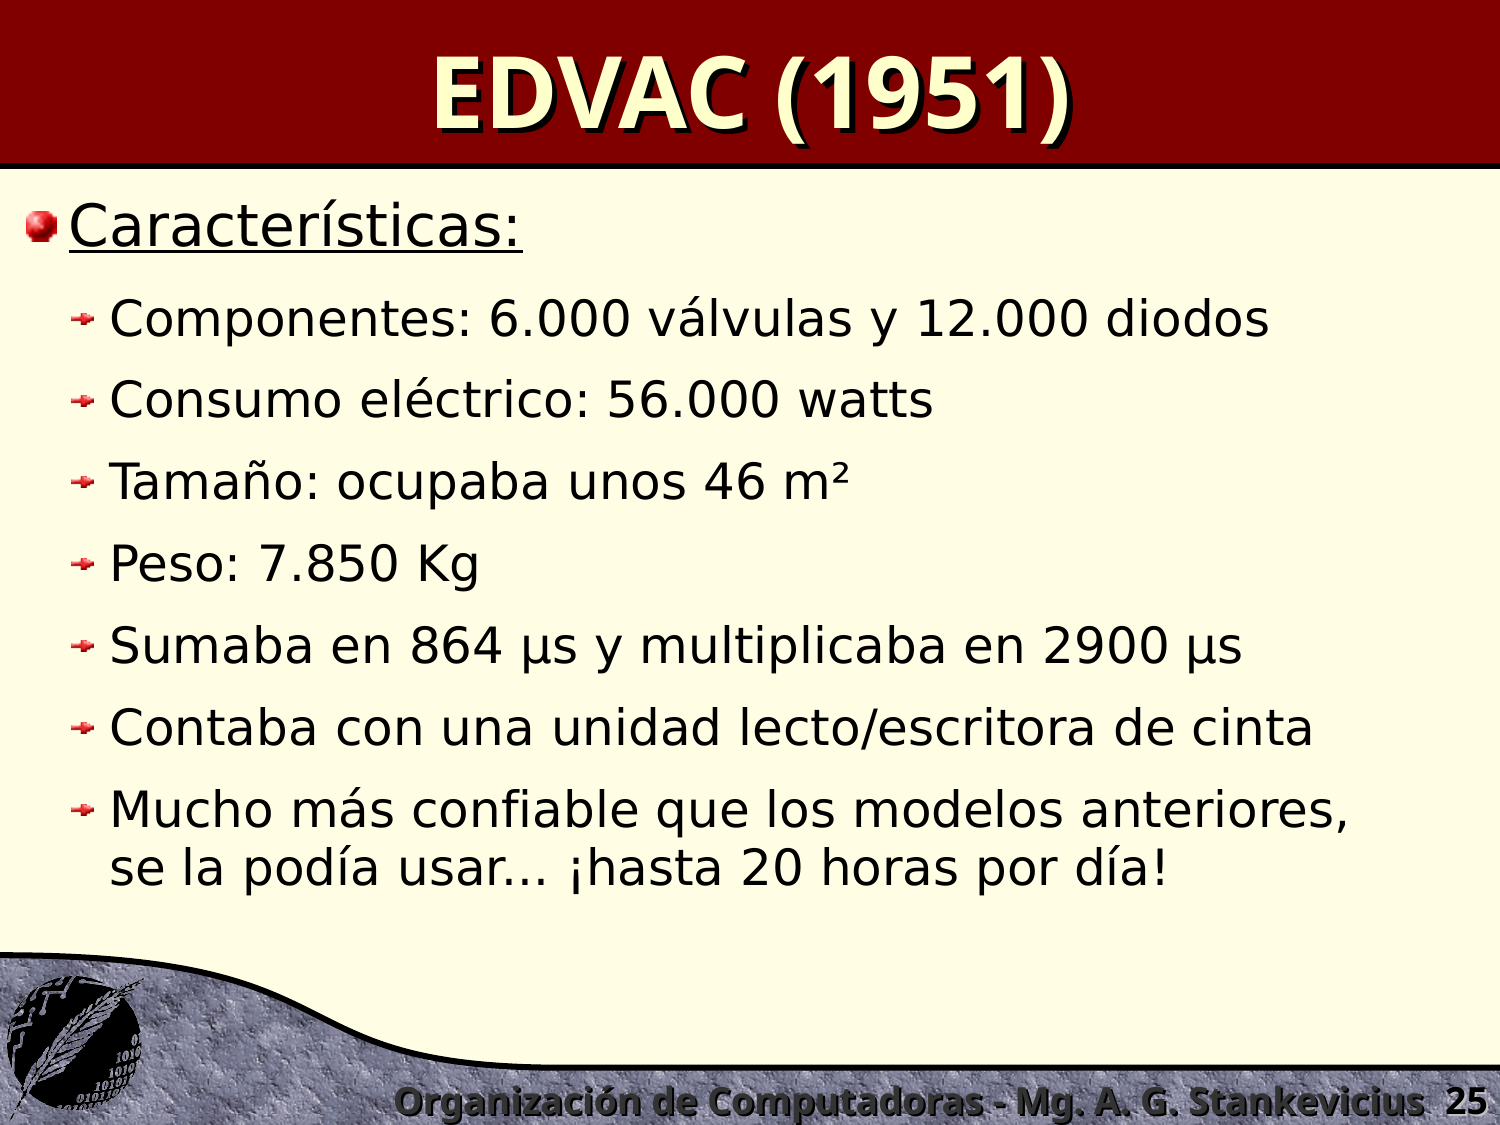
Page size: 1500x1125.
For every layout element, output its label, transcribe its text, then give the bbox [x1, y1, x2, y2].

picture [802, 1100, 806, 1110]
picture [448, 1100, 455, 1110]
picture [1058, 1100, 1065, 1110]
picture [0, 959, 1500, 1125]
list Características: Componentes: 6.000 válvulas y 12.000 diodos Consumo eléctrico: 56.000 watts Tamaño: ocupaba unos 46 m² Peso: 7.850 Kg Sumaba en 864 µs y multiplicaba en 2900 µs Contaba con una unidad lecto/escritora de cinta Mucho más confiable que los modelos anteriores, se la podía usar... ¡hasta 20 horas por día! [11, 192, 1486, 935]
title EDVAC (1951) [15, 5, 1485, 160]
